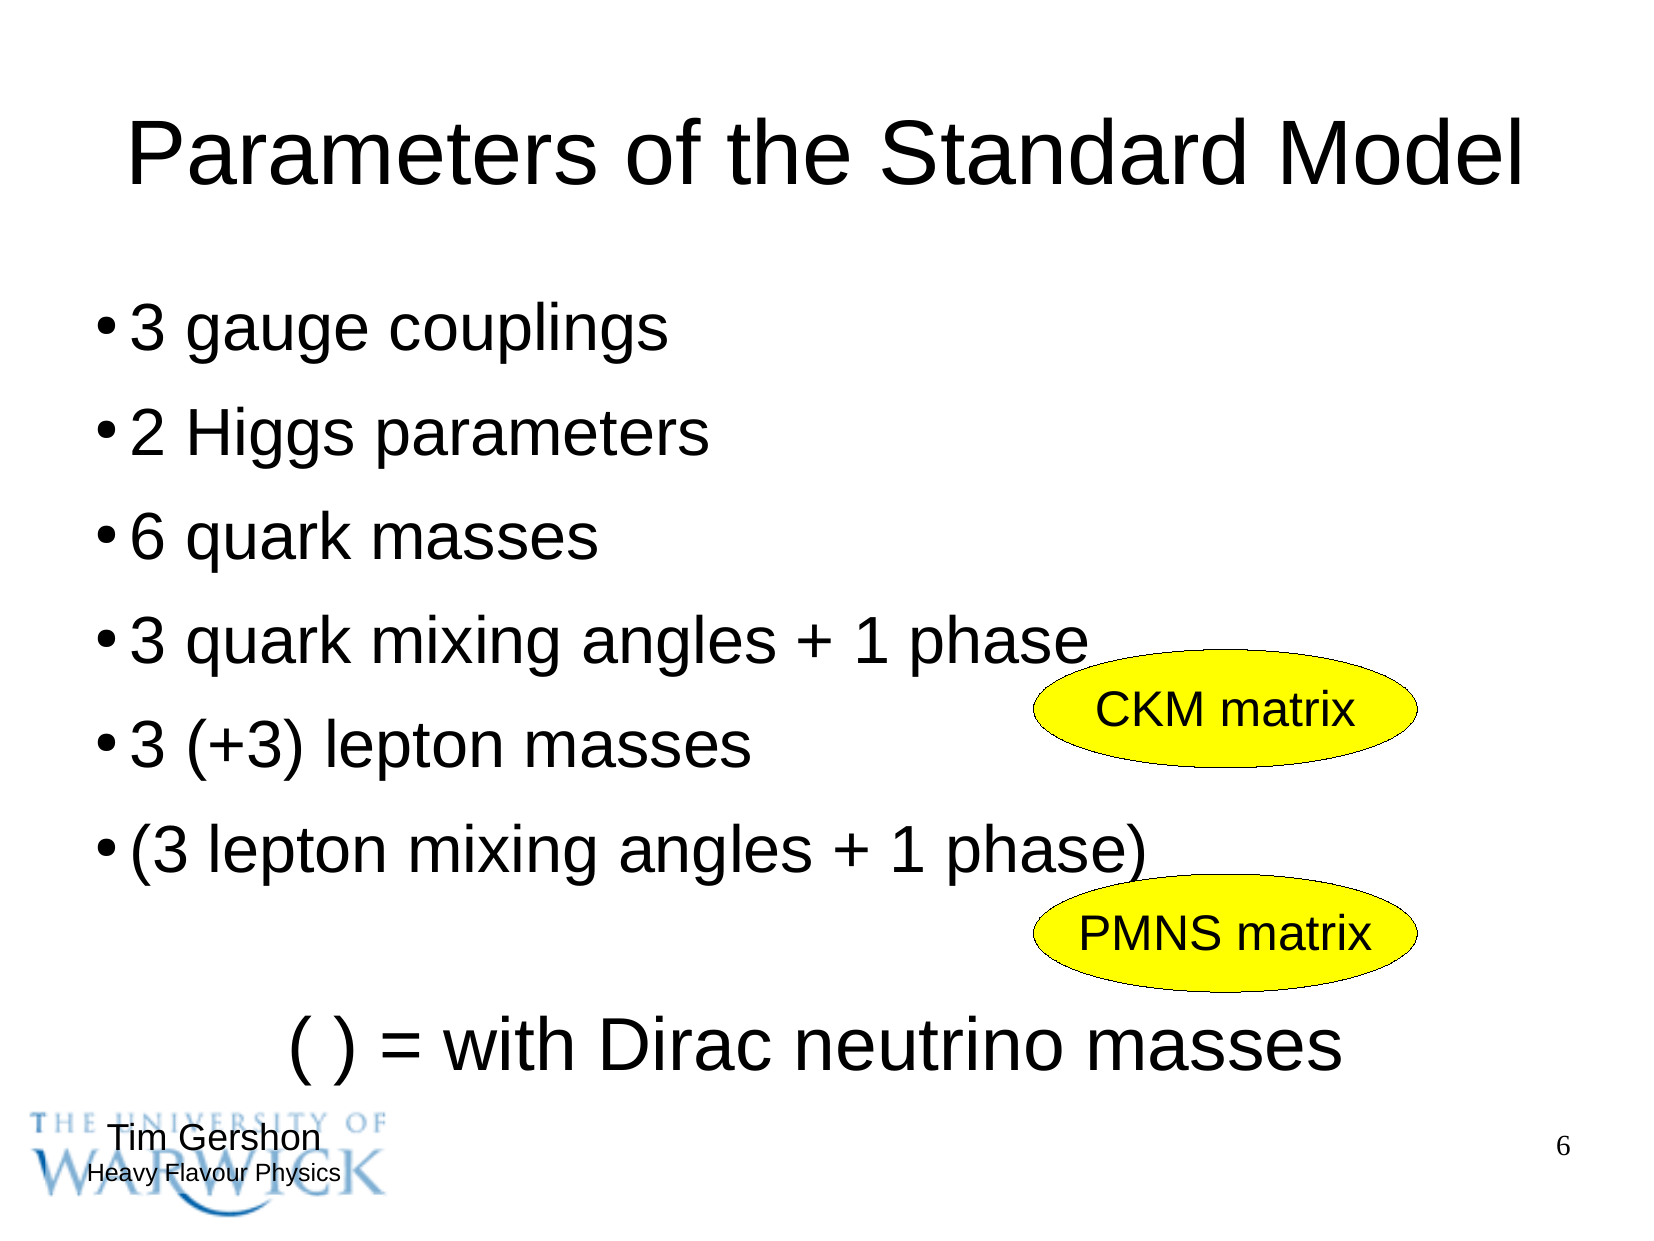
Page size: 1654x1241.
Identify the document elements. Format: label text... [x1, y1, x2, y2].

text_box PMNS matrix [1033, 874, 1418, 993]
text_box Tim Gershon Heavy Flavour Physics [45, 1108, 383, 1194]
list 3 gauge couplings 2 Higgs parameters 6 quark masses 3 quark mixing angles + 1 phase 3 (+3) lepton masses (3 lepton mixing angles + 1 phase) [82, 290, 1571, 1109]
title Parameters of the Standard Model [82, 49, 1571, 257]
picture [19, 1106, 406, 1232]
text_box CKM matrix [1033, 649, 1418, 768]
text_box ( ) = with Dirac neutrino masses [273, 995, 1381, 1095]
